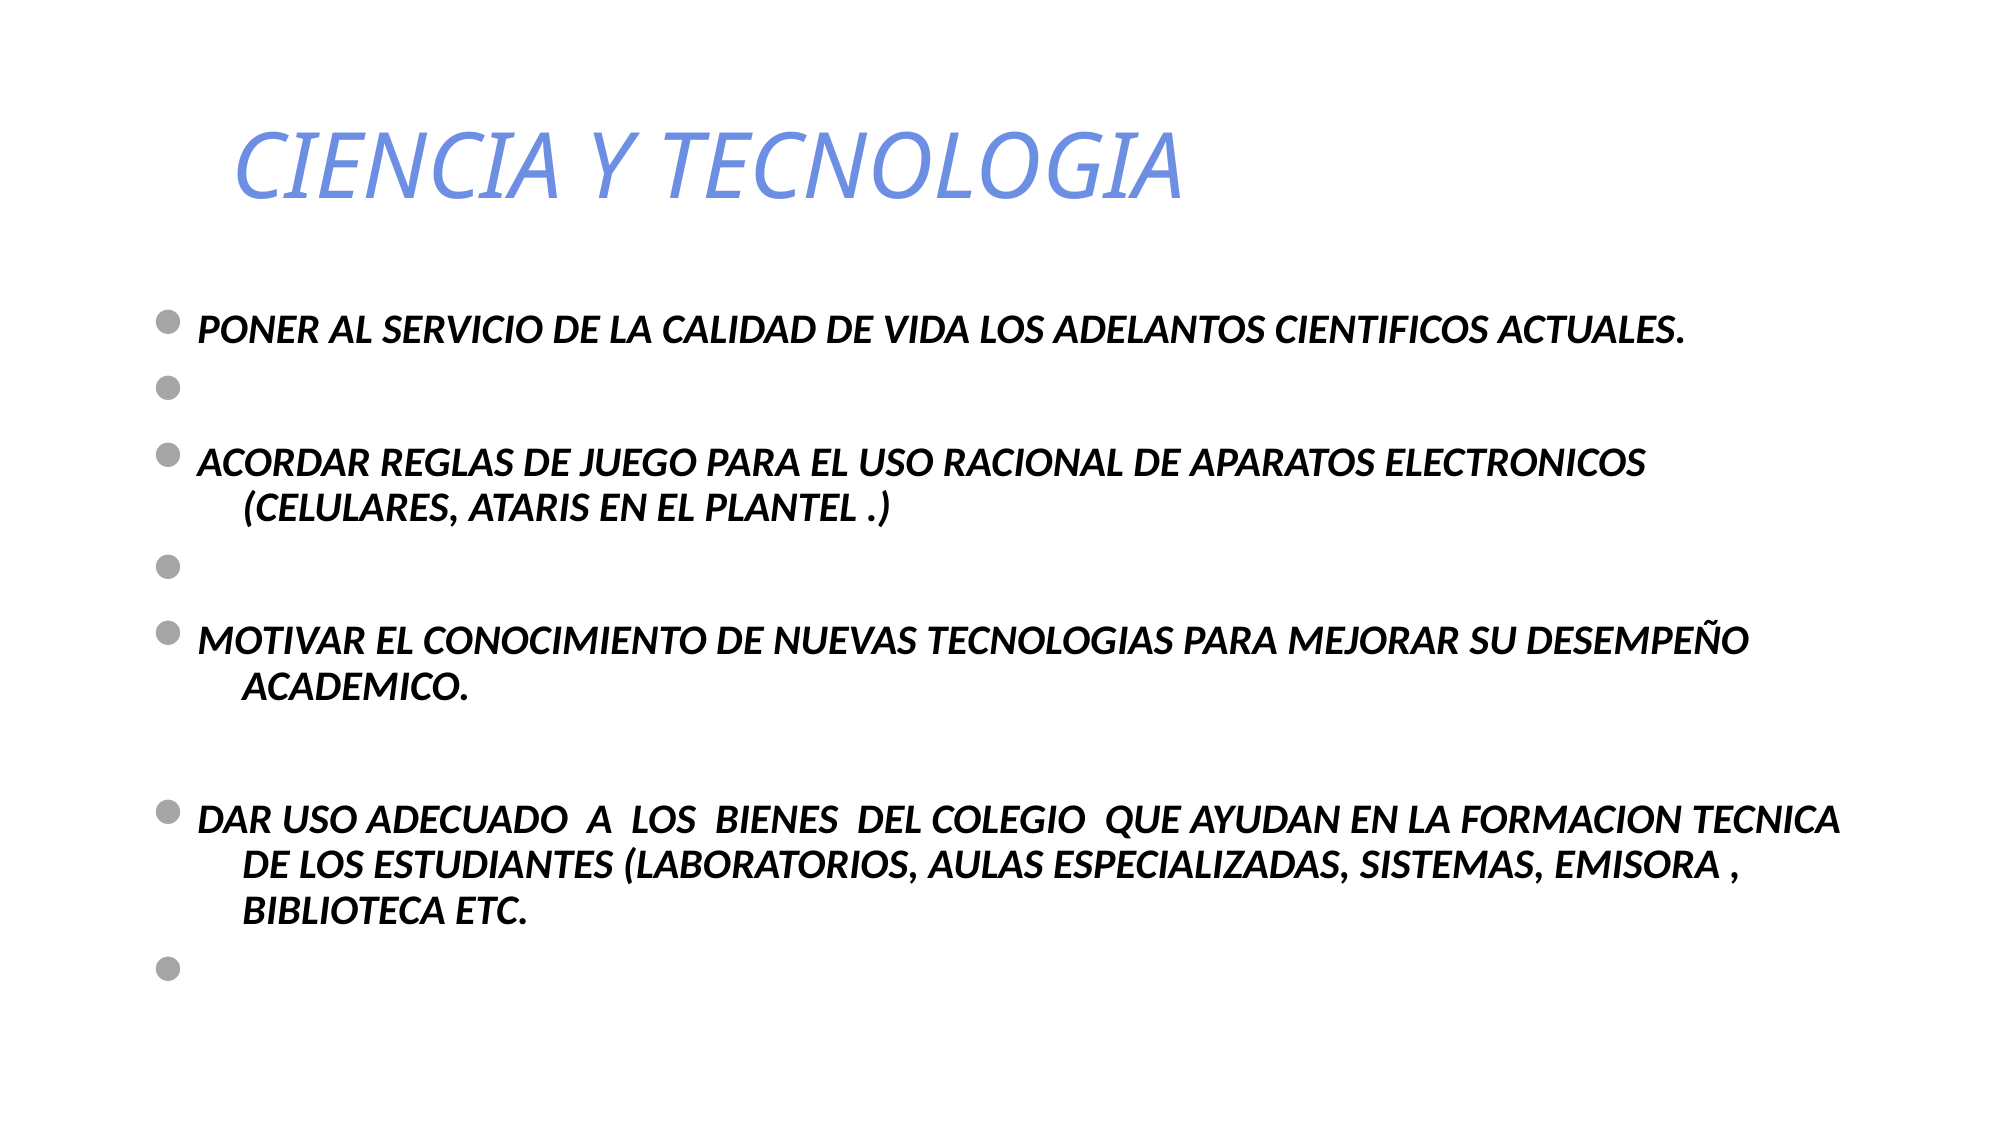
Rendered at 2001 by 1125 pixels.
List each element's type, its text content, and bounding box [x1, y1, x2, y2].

title CIENCIA Y TECNOLOGIA [137, 59, 1863, 278]
list PONER AL SERVICIO DE LA CALIDAD DE VIDA LOS ADELANTOS CIENTIFICOS ACTUALES. ACORDAR REGLAS DE JUEGO PARA EL USO RACIONAL DE APARATOS ELECTRONICOS (CELULARES, ATARIS EN EL PLANTEL .) MOTIVAR EL CONOCIMIENTO DE NUEVAS TECNOLOGIAS PARA MEJORAR SU DESEMPEÑO ACADEMICO. DAR USO ADECUADO A LOS BIENES DEL COLEGIO QUE AYUDAN EN LA FORMACION TECNICA DE LOS ESTUDIANTES (LABORATORIOS, AULAS ESPECIALIZADAS, SISTEMAS, EMISORA , BIBLIOTECA ETC. [137, 299, 1863, 1014]
